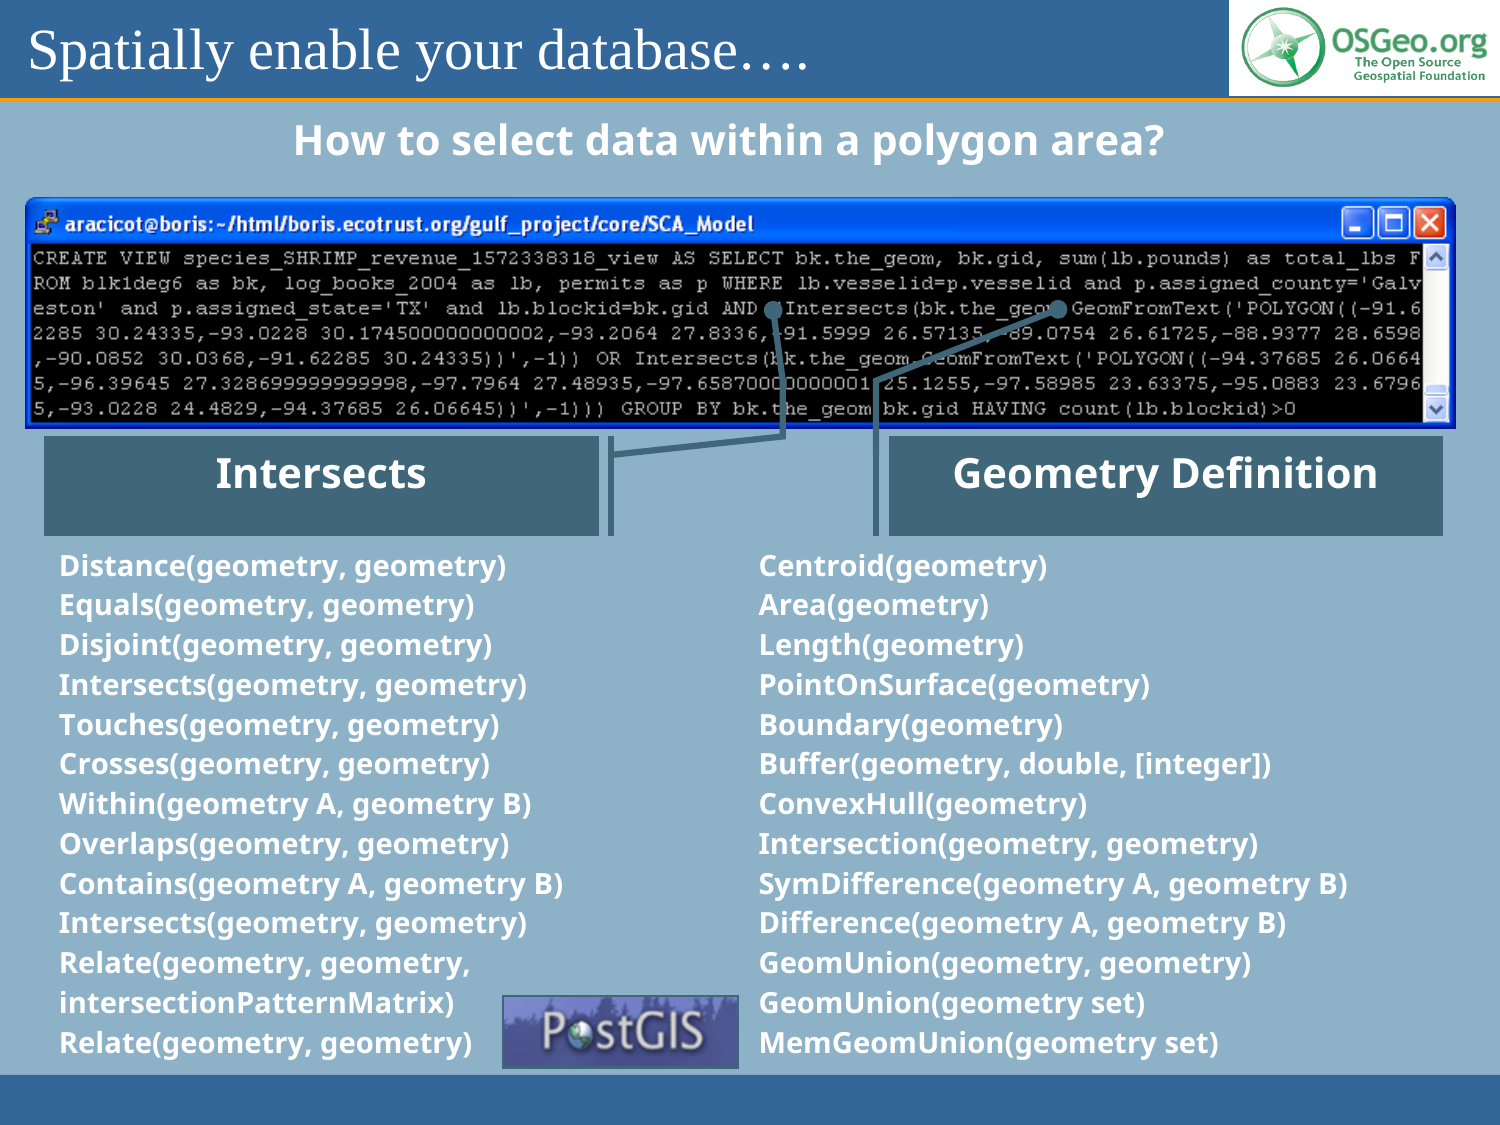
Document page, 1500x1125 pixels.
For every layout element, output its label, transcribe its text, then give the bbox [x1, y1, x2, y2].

picture [1228, 0, 1500, 97]
text_box Centroid(geometry) Area(geometry) Length(geometry) PointOnSurface(geometry) Boundary(geometry) Buffer(geometry, double, [integer]) ConvexHull(geometry) Intersection(geometry, geometry) SymDifference(geometry A, geometry B) Difference(geometry A, geometry B) GeomUnion(geometry, geometry) GeomUnion(geometry set) MemGeomUnion(geometry set) [743, 537, 1500, 1070]
picture [504, 997, 738, 1067]
text_box Intersects [44, 436, 599, 536]
text_box How to select data within a polygon area? [101, 102, 1368, 175]
text_box Geometry Definition [889, 436, 1443, 536]
picture [25, 197, 1456, 429]
title Spatially enable your database…. [12, 0, 1138, 100]
text_box Distance(geometry, geometry) Equals(geometry, geometry) Disjoint(geometry, geometry) Intersects(geometry, geometry) Touches(geometry, geometry) Crosses(geometry, geometry) Within(geometry A, geometry B) Overlaps(geometry, geometry) Contains(geometry A, geometry B) Intersects(geometry, geometry) Relate(geometry, geometry, intersectionPatternMatrix) Relate(geometry, geometry) [44, 537, 694, 1070]
